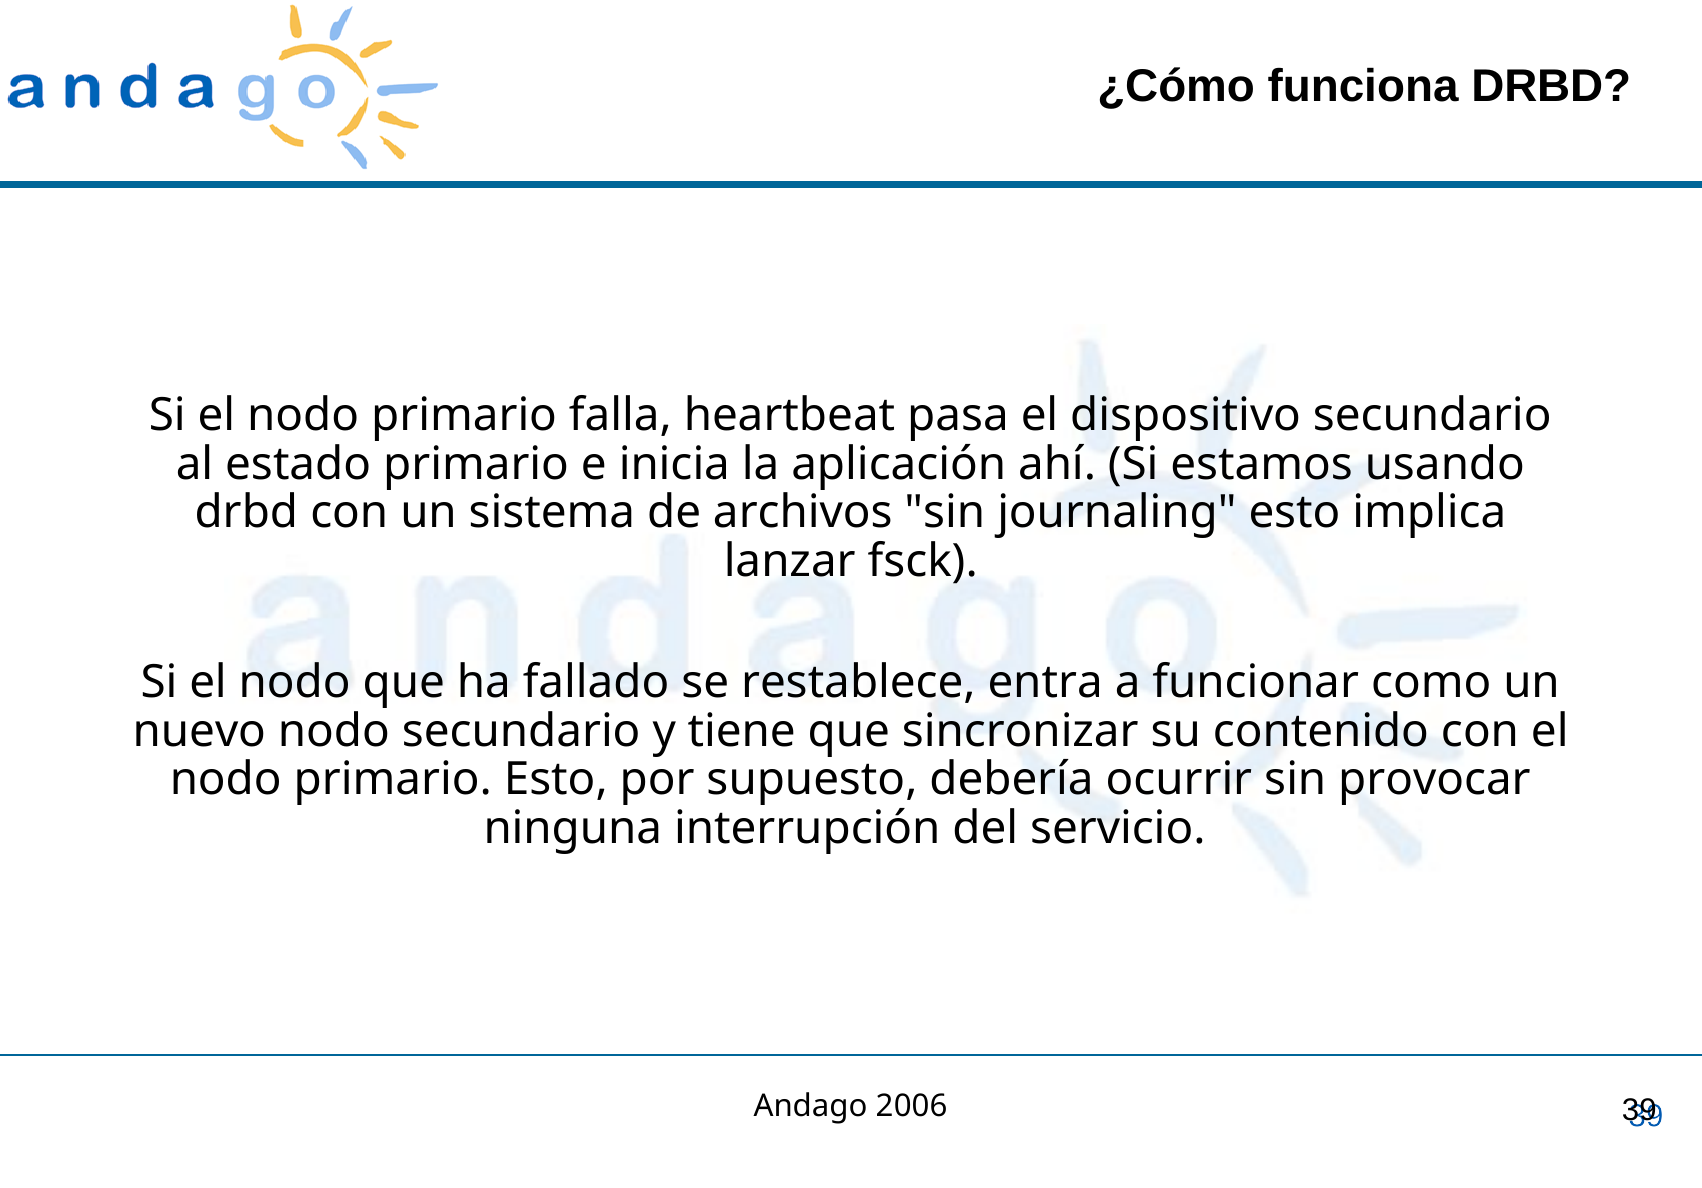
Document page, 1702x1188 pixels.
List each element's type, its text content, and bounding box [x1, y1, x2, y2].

subtitle Si el nodo primario falla, heartbeat pasa el dispositivo secundario al estado primario e inicia la aplicación ahí. (Si estamos usando drbd con un sistema de archivos "sin journaling" esto implica lanzar fsck). Si el nodo que ha fallado se restablece, entra a funcionar como un nuevo nodo secundario y tiene que sincronizar su contenido con el nodo primario. Esto, por supuesto, debería ocurrir sin provocar ninguna interrupción del servicio. [127, 266, 1575, 979]
title ¿Cómo funciona DRBD? [255, 0, 1702, 188]
picture [0, 0, 255, 175]
